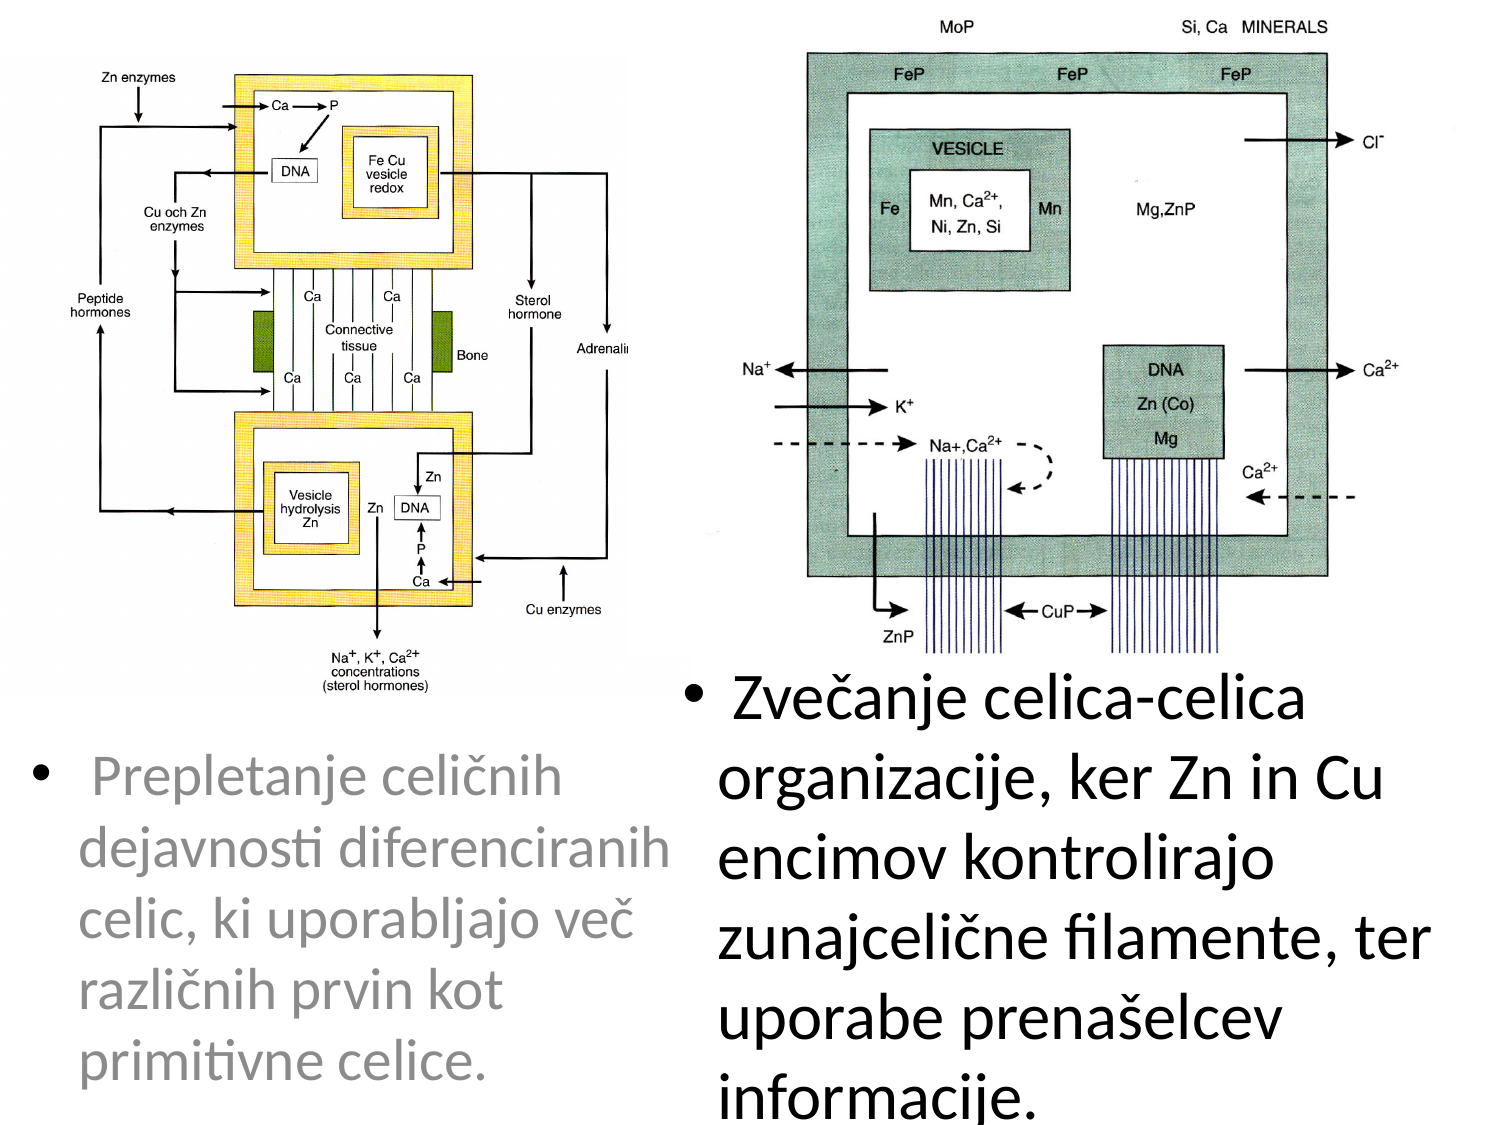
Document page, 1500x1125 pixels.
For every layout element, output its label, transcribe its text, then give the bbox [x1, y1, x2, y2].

list Prepletanje celičnih dejavnosti diferenciranih celic, ki uporabljajo več različnih prvin kot primitivne celice. [0, 704, 667, 1125]
text_box Zvečanje celica-celica organizacije, ker Zn in Cu encimov kontrolirajo zunajcelične filamente, ter uporabe prenašelcev informacije. [667, 645, 1500, 1125]
picture [0, 0, 1500, 700]
